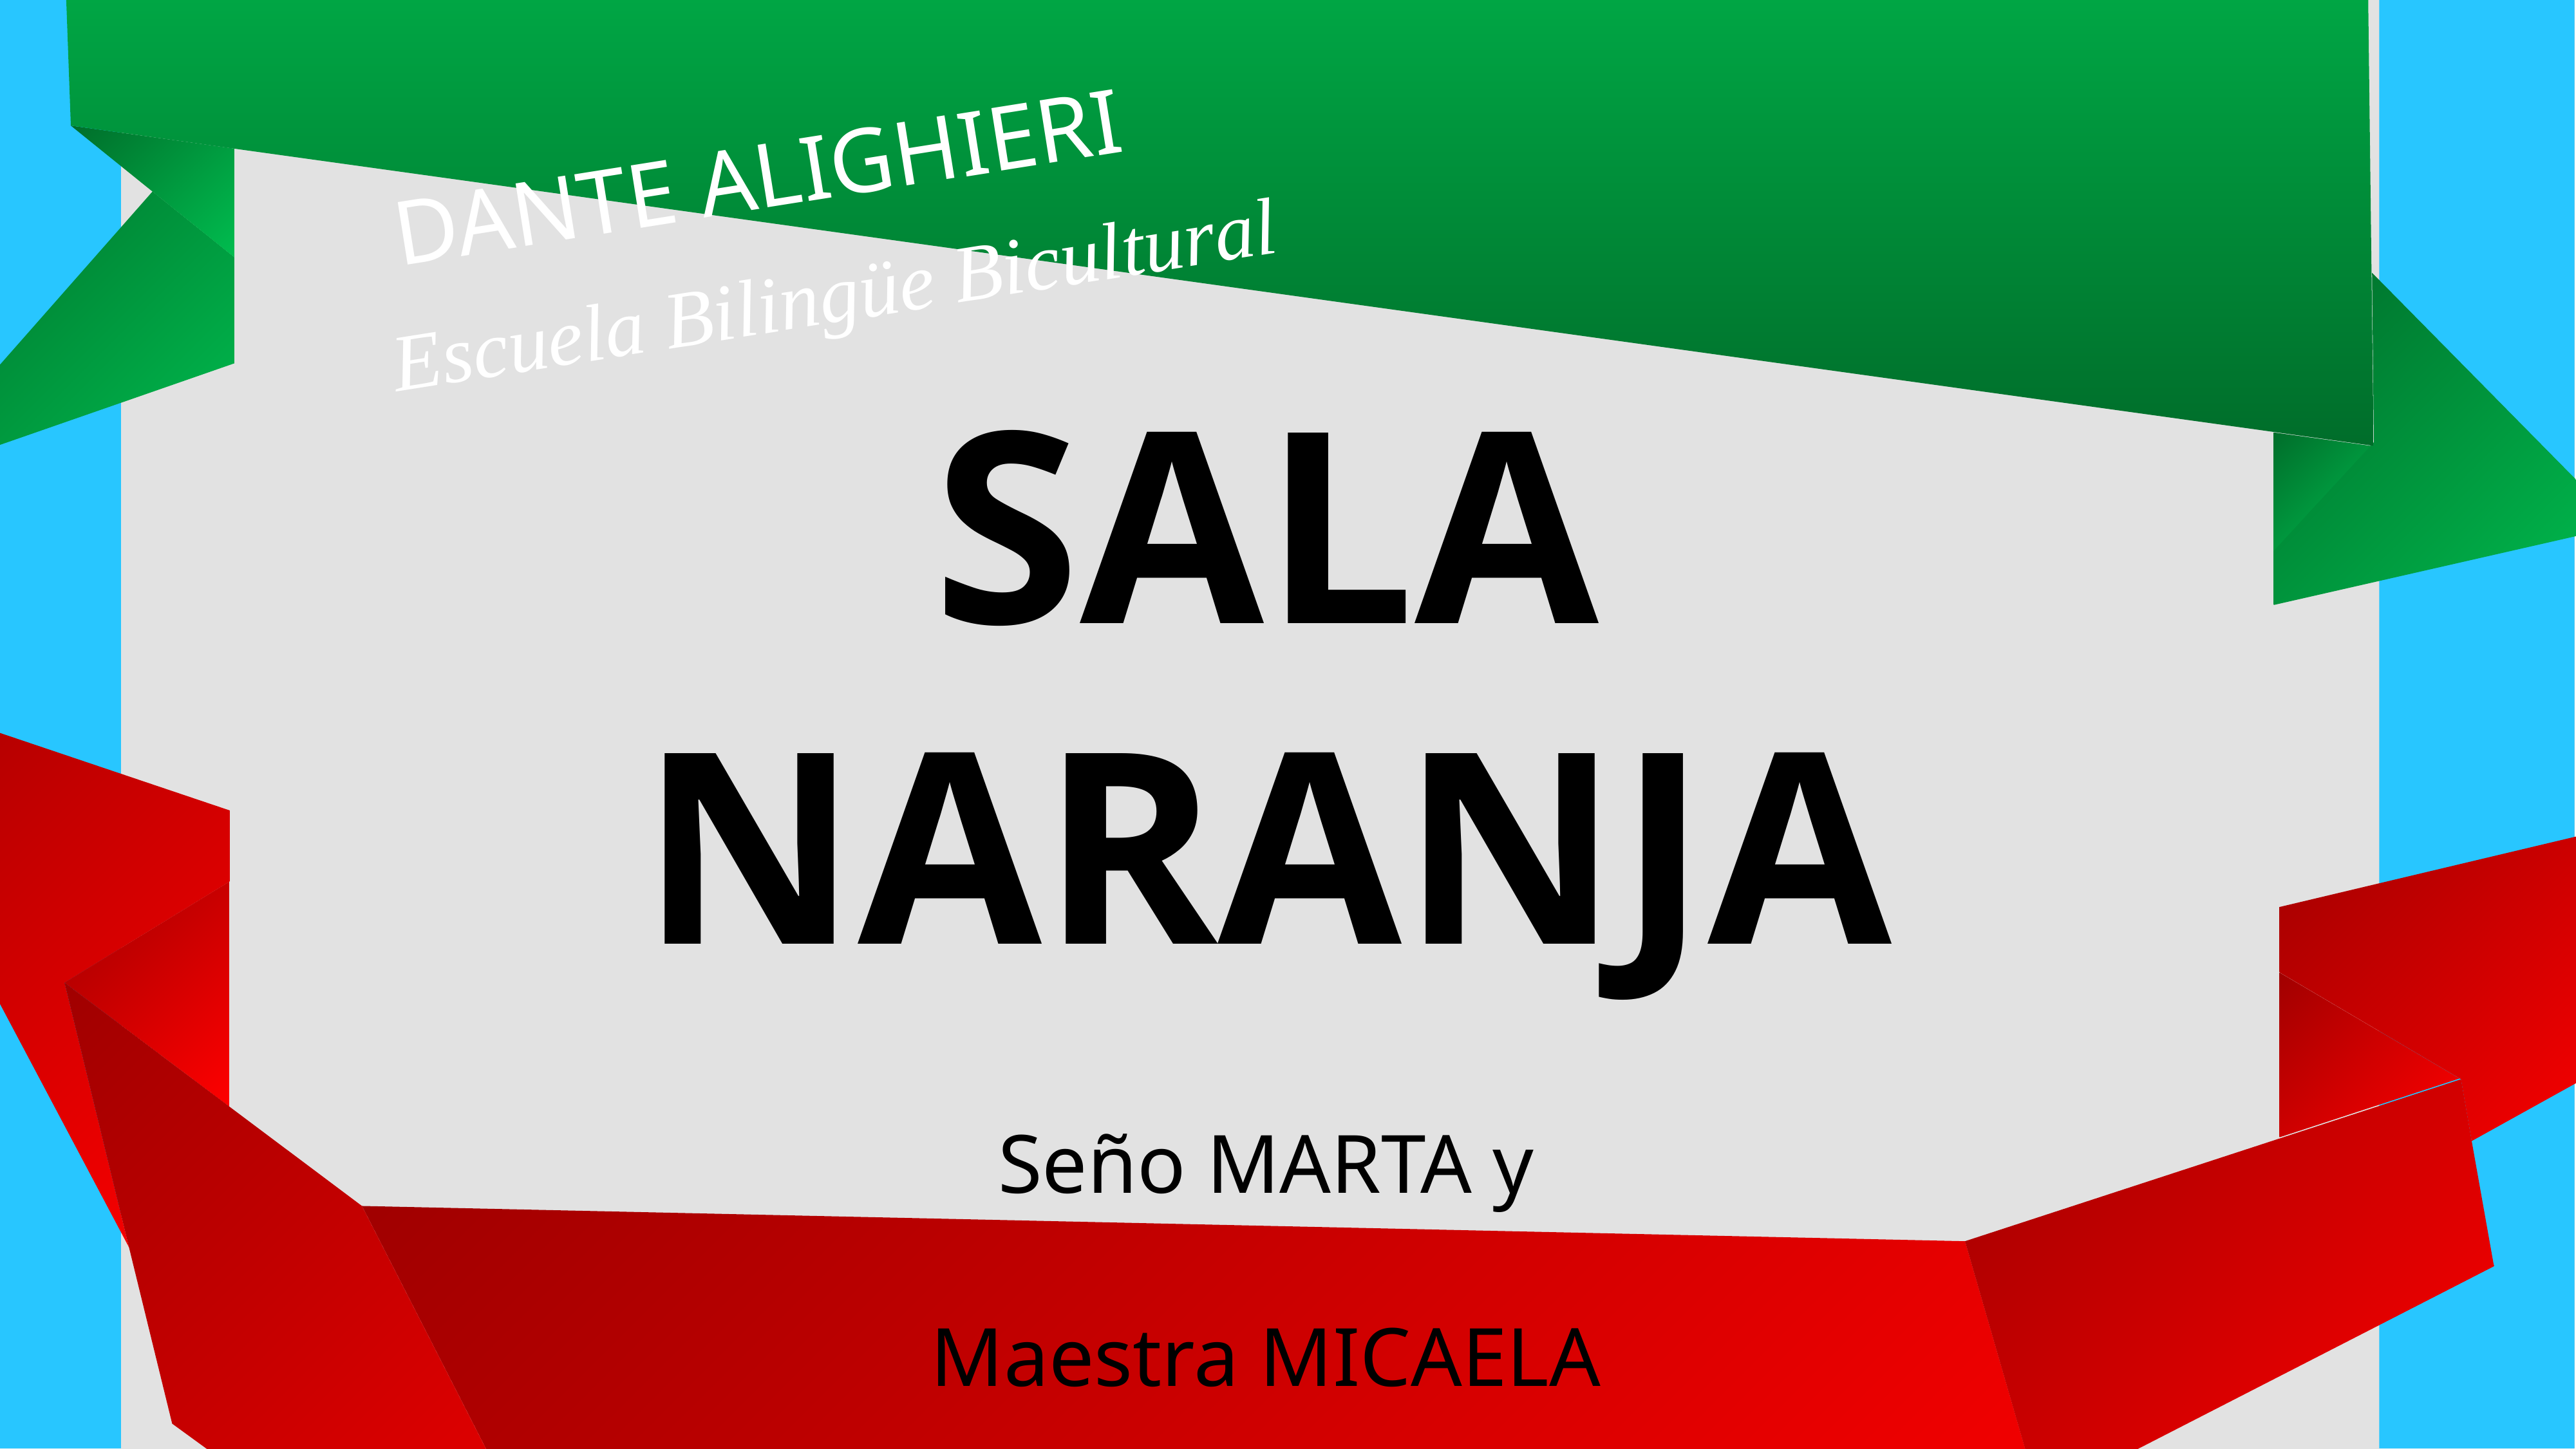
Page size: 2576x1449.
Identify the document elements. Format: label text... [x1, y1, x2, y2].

text_box [0, 0, 2576, 1449]
text_box SALA NARANJA Seño MARTA y Maestra MICAELA [303, 351, 2230, 1408]
text_box DANTE ALIGHIERI [358, 0, 1899, 300]
text_box Escuela Bilingüe Bicultural [357, 19, 2176, 425]
